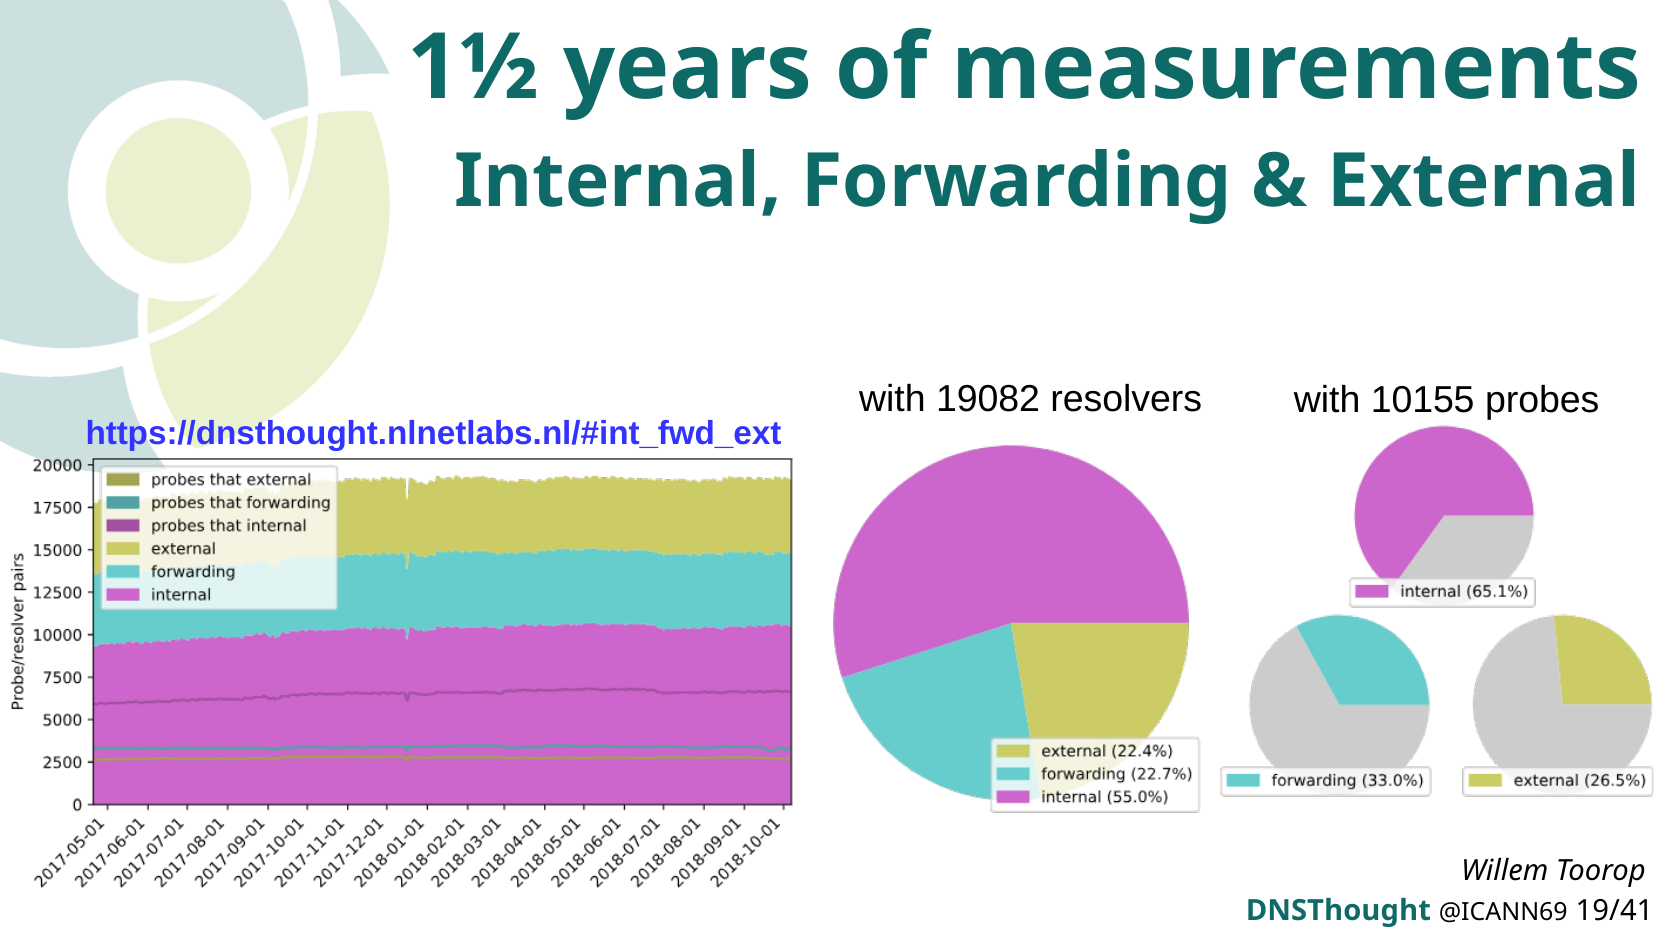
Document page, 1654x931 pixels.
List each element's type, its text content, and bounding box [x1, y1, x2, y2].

text_box with 10155 probes [1279, 371, 1654, 477]
picture [0, 442, 1654, 902]
title 1½ years of measurements Internal, Forwarding & External [82, 8, 1642, 221]
text_box https://dnsthought.nlnetlabs.nl/#int_fwd_ext [70, 407, 1123, 460]
text_box with 19082 resolvers [844, 370, 1306, 476]
